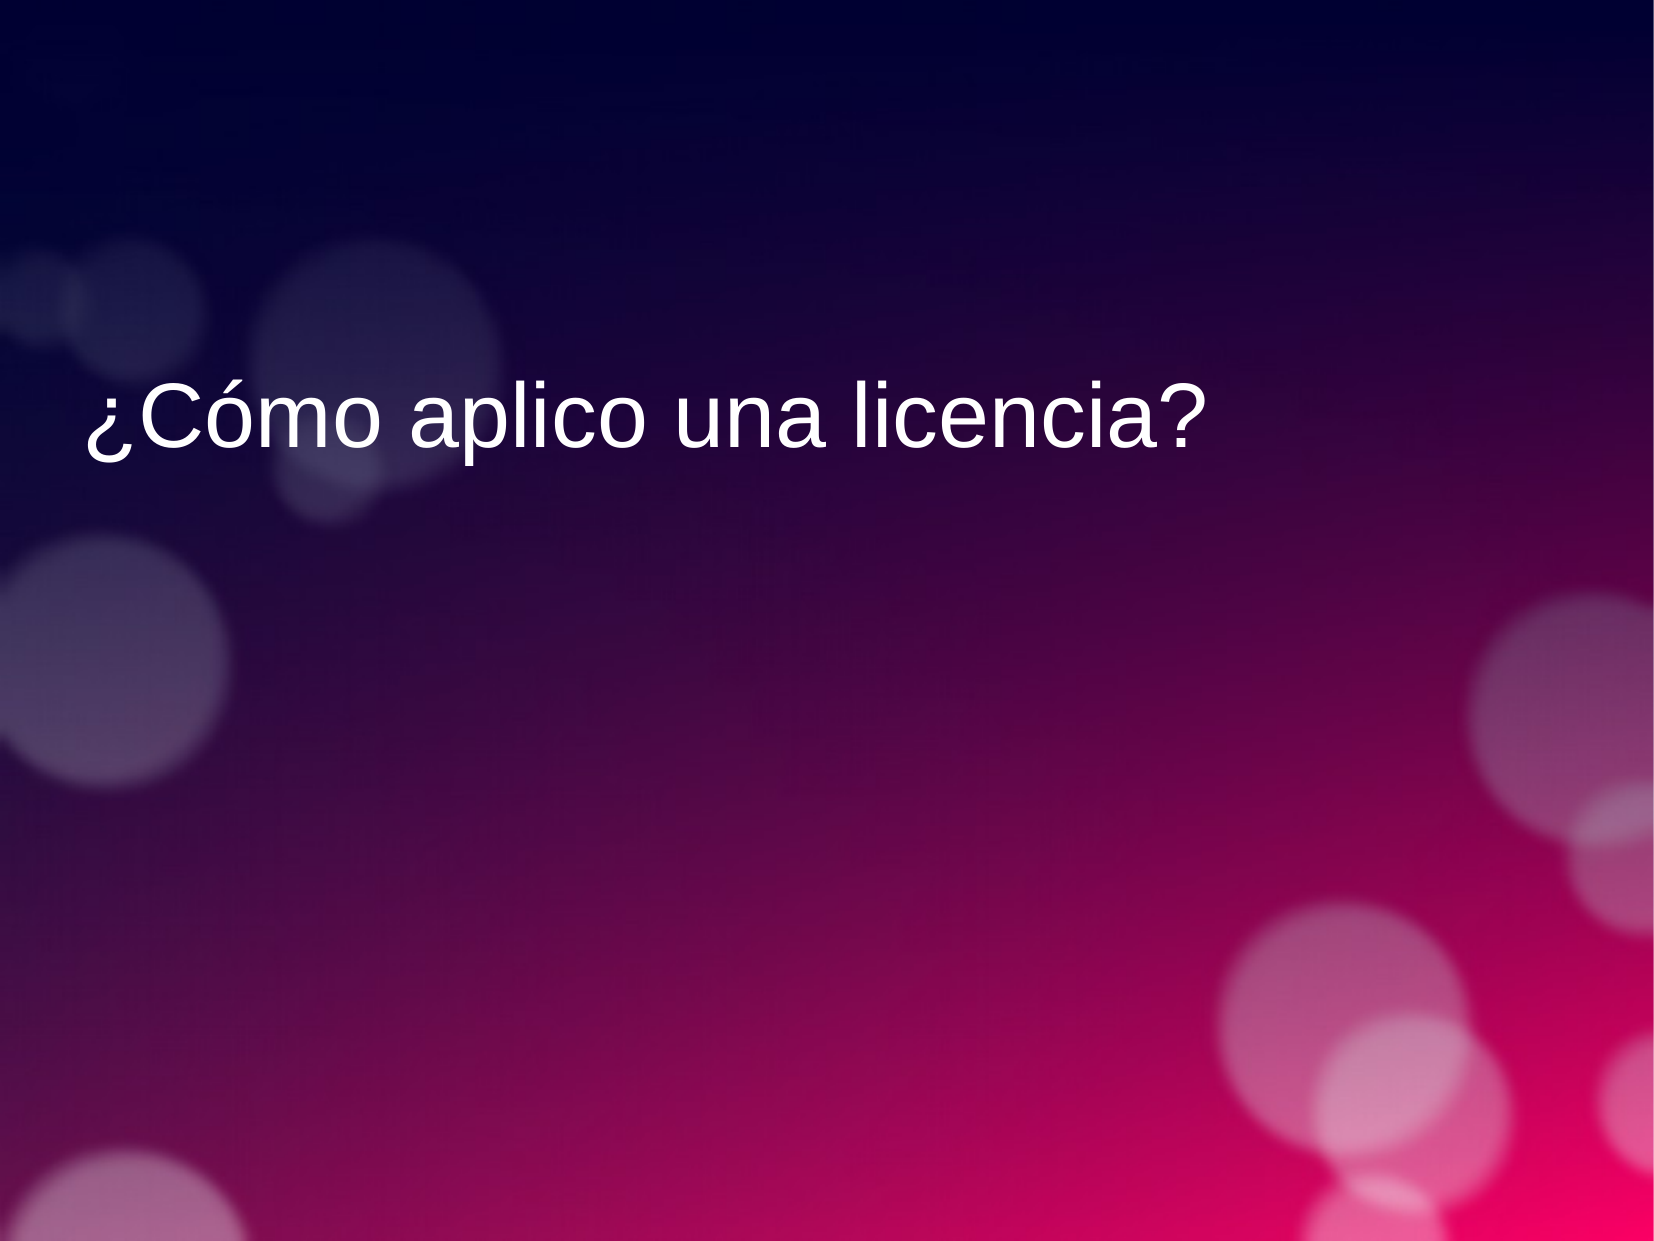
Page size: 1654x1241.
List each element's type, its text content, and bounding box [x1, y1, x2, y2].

picture [0, 0, 1654, 1241]
title ¿Cómo aplico una licencia? [82, 312, 1571, 520]
